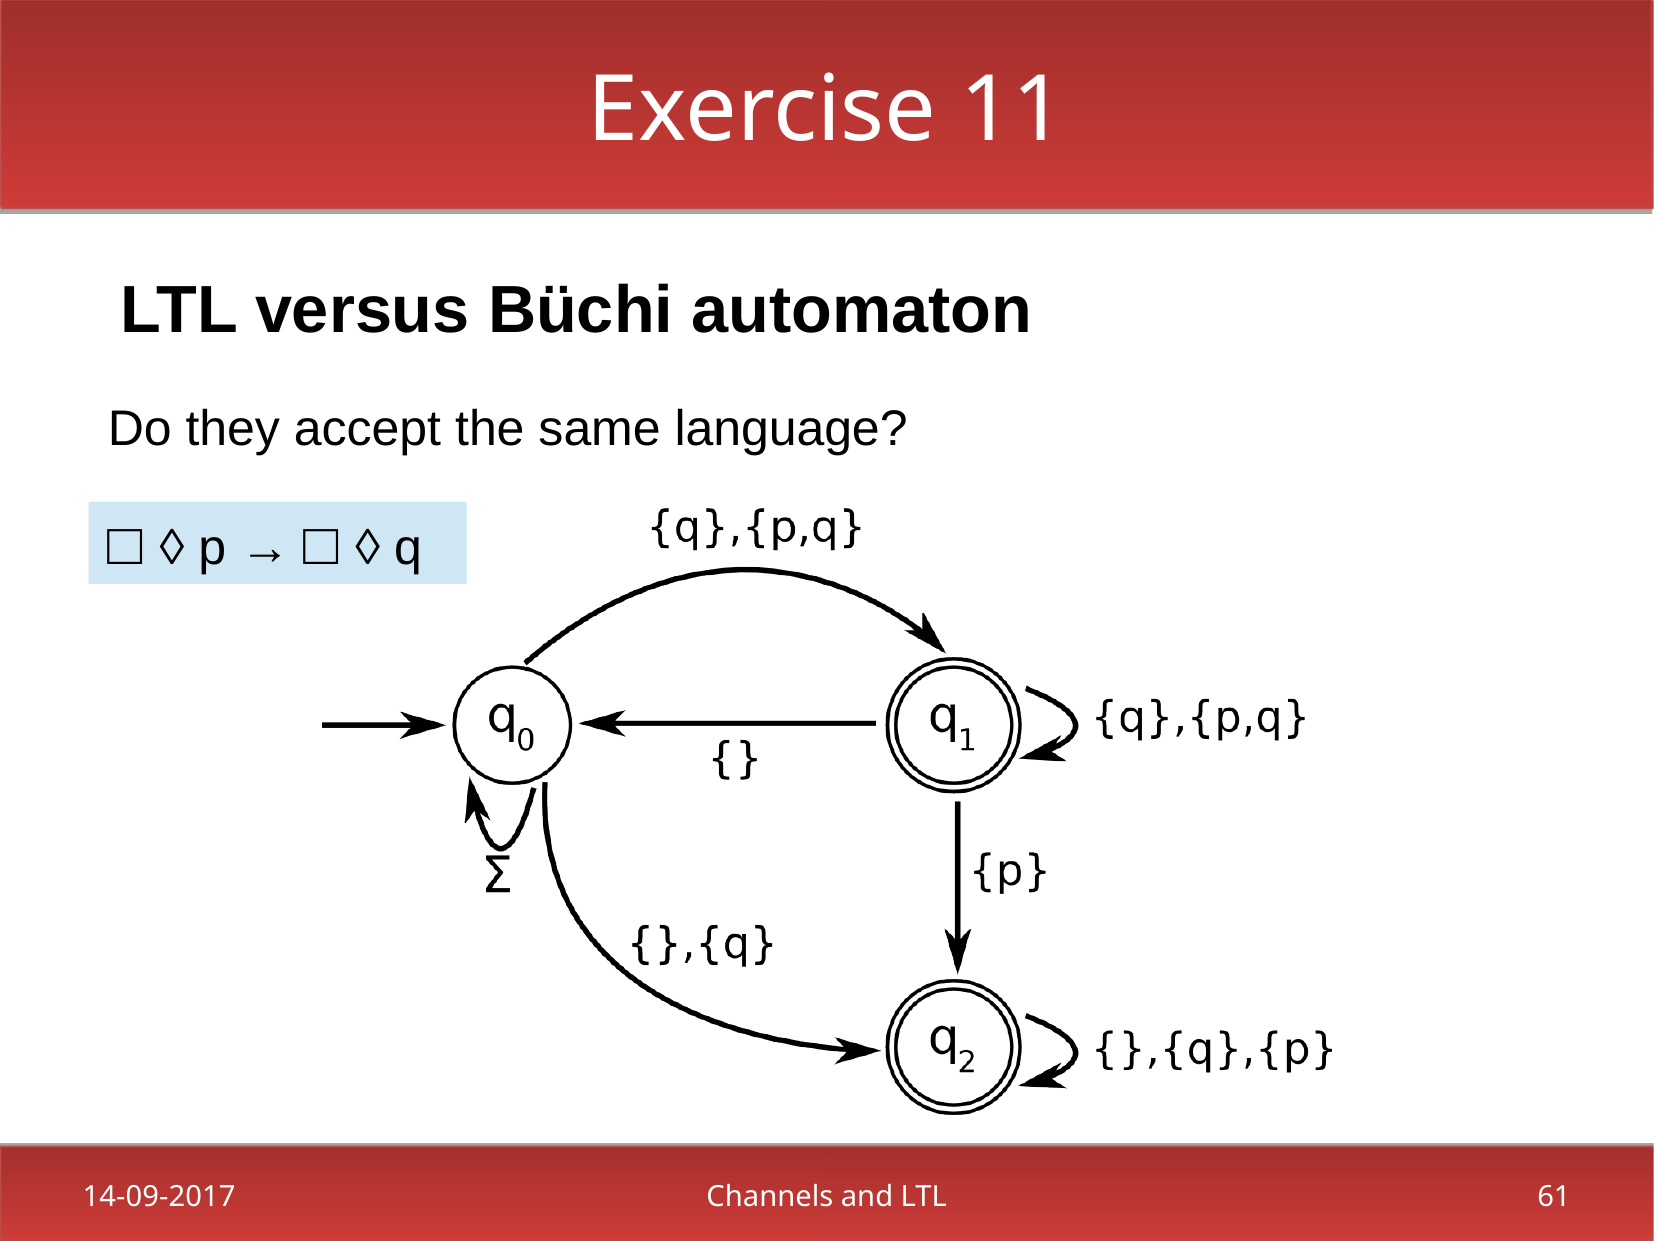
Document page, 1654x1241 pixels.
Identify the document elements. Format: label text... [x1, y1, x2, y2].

picture [0, 0, 1654, 214]
picture [0, 1143, 1654, 1241]
title Exercise 11 [59, 31, 1595, 178]
text_box LTL versus Büchi automaton [105, 264, 1209, 355]
text_box [88, 501, 93, 584]
picture [322, 508, 1332, 1115]
text_box Do they accept the same language? □ ◊ p → □ ◊ q [93, 392, 924, 584]
